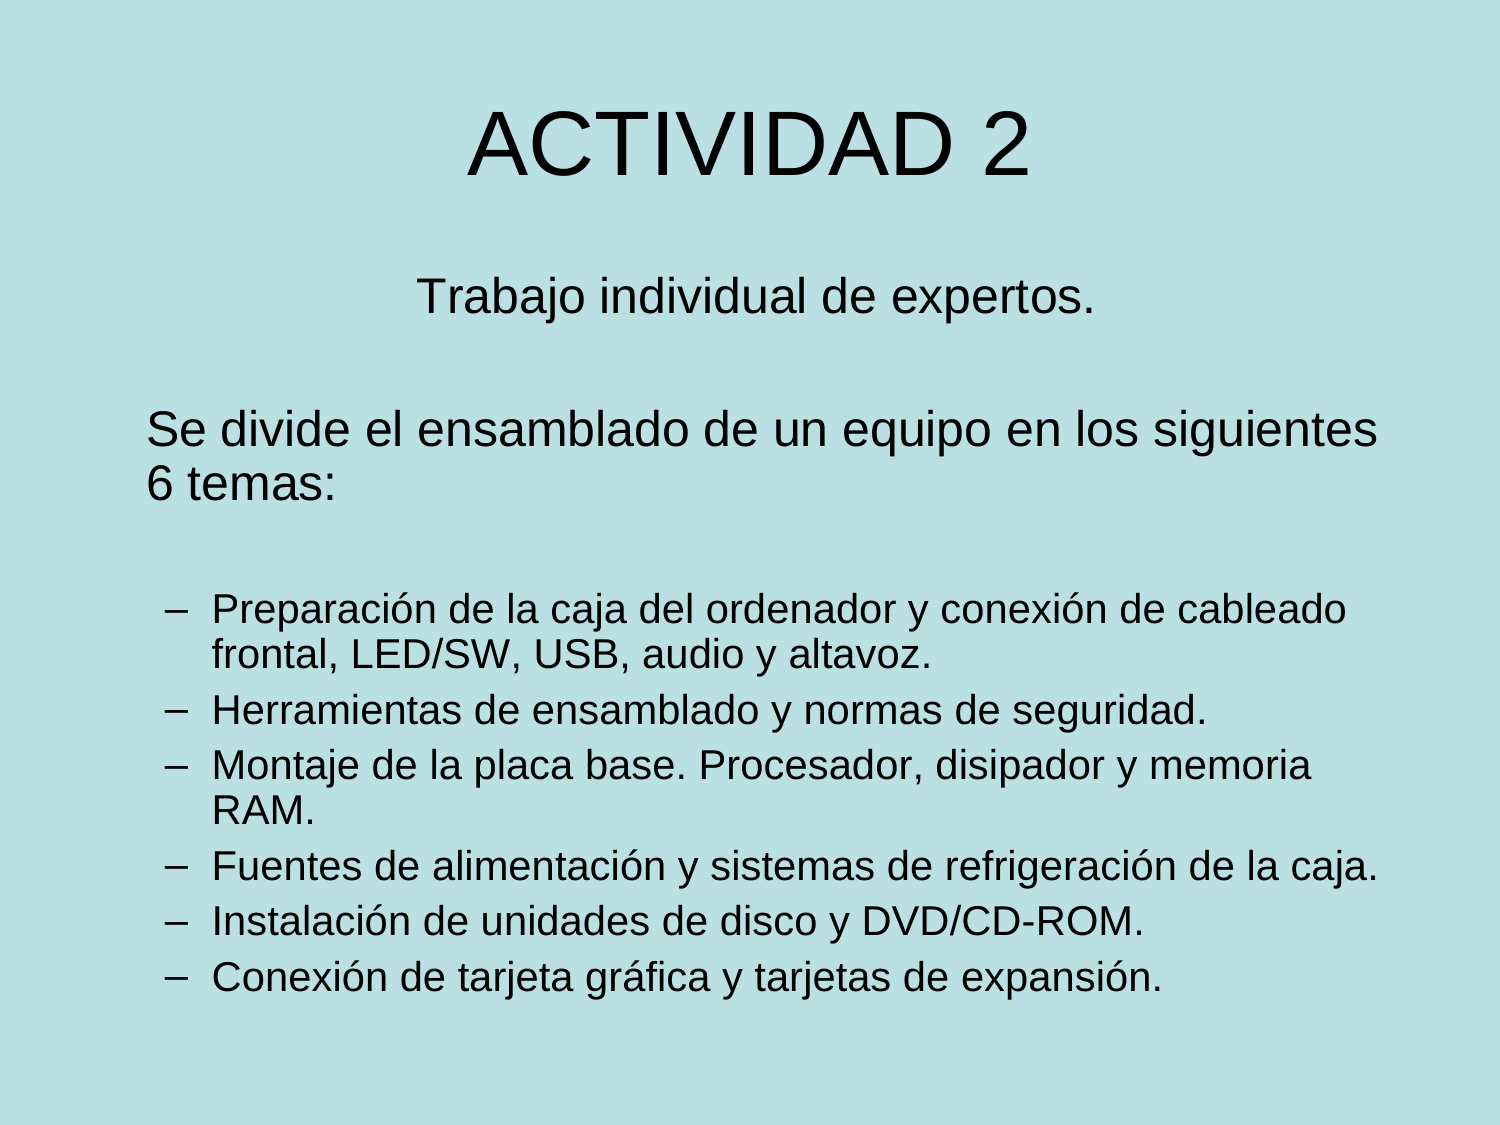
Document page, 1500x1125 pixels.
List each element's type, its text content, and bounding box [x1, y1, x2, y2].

title ACTIVIDAD 2 [75, 45, 1426, 233]
list Trabajo individual de expertos. Se divide el ensamblado de un equipo en los siguientes 6 temas: Preparación de la caja del ordenador y conexión de cableado frontal, LED/SW, USB, audio y altavoz. Herramientas de ensamblado y normas de seguridad. Montaje de la placa base. Procesador, disipador y memoria RAM. Fuentes de alimentación y sistemas de refrigeración de la caja. Instalación de unidades de disco y DVD/CD-ROM. Conexión de tarjeta gráfica y tarjetas de expansión. [75, 262, 1426, 1083]
